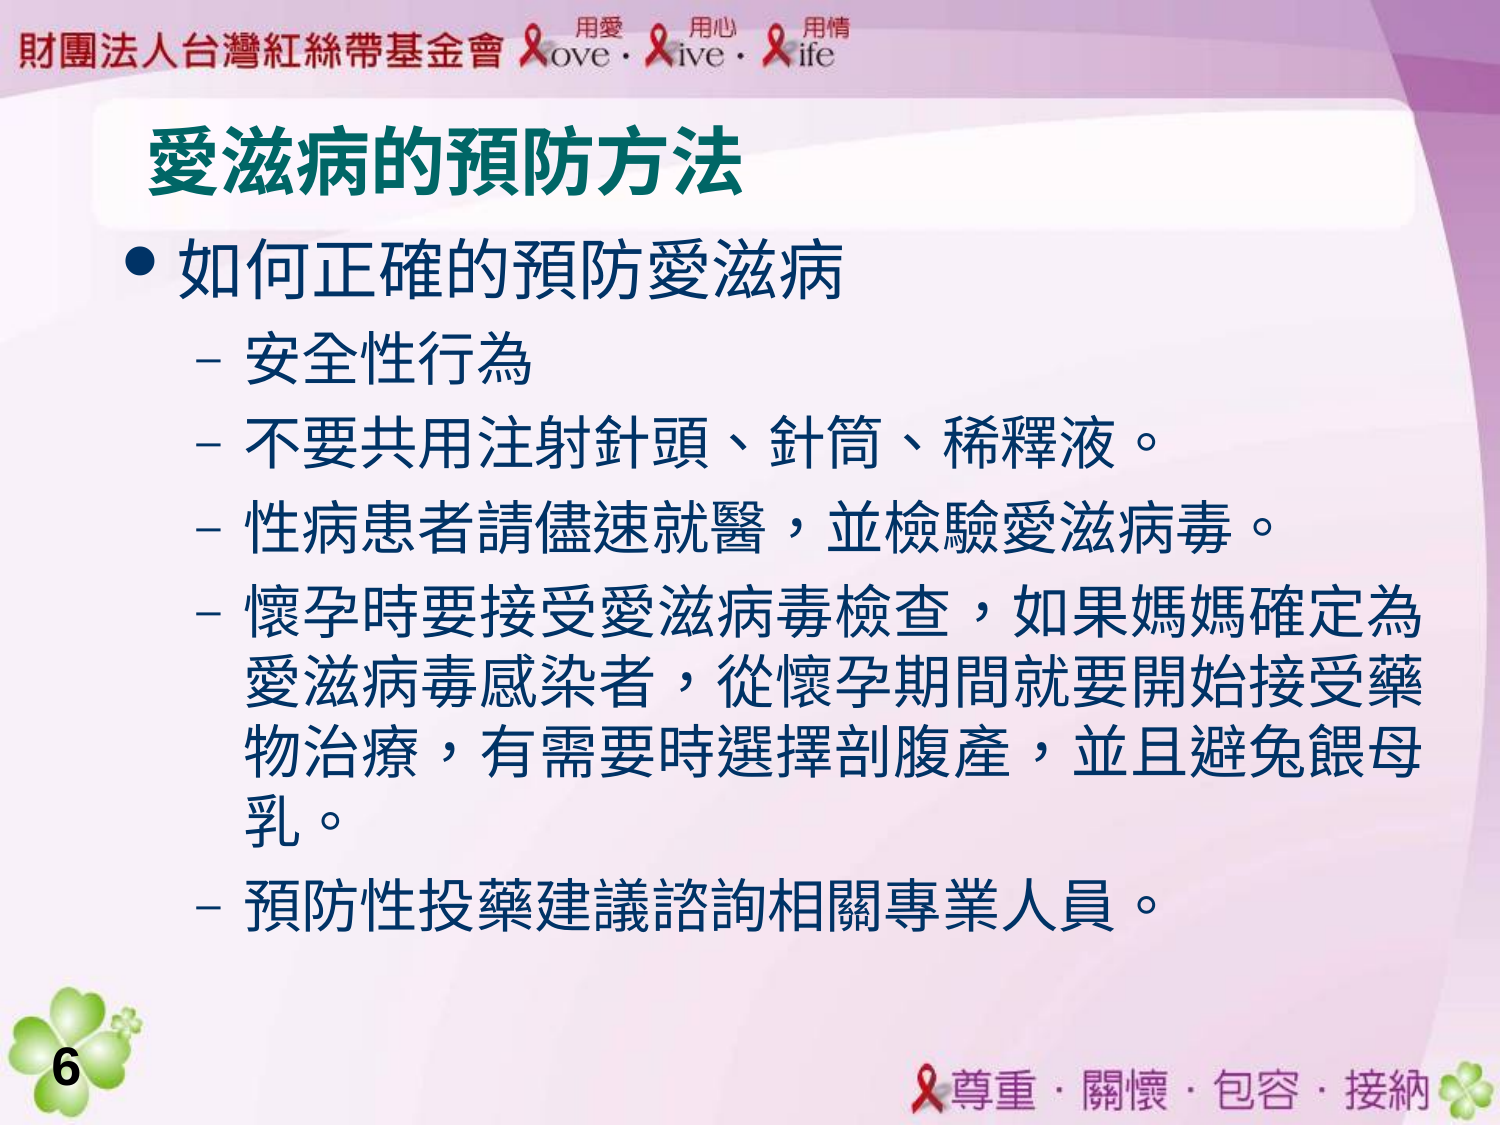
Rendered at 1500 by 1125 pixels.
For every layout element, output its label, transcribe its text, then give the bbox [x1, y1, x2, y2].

title 愛滋病的預防方法 [130, 120, 1418, 214]
text_box <編號> [18, 1023, 115, 1104]
list 如何正確的預防愛滋病 安全性行為 不要共用注射針頭、針筒、稀釋液。 性病患者請儘速就醫，並檢驗愛滋病毒。 懷孕時要接受愛滋病毒檢查，如果媽媽確定為愛滋病毒感染者，從懷孕期間就要開始接受藥物治療，有需要時選擇剖腹產，並且避兔餵母乳。 預防性投藥建議諮詢相關專業人員。 [106, 220, 1442, 953]
picture [0, 0, 1500, 1125]
